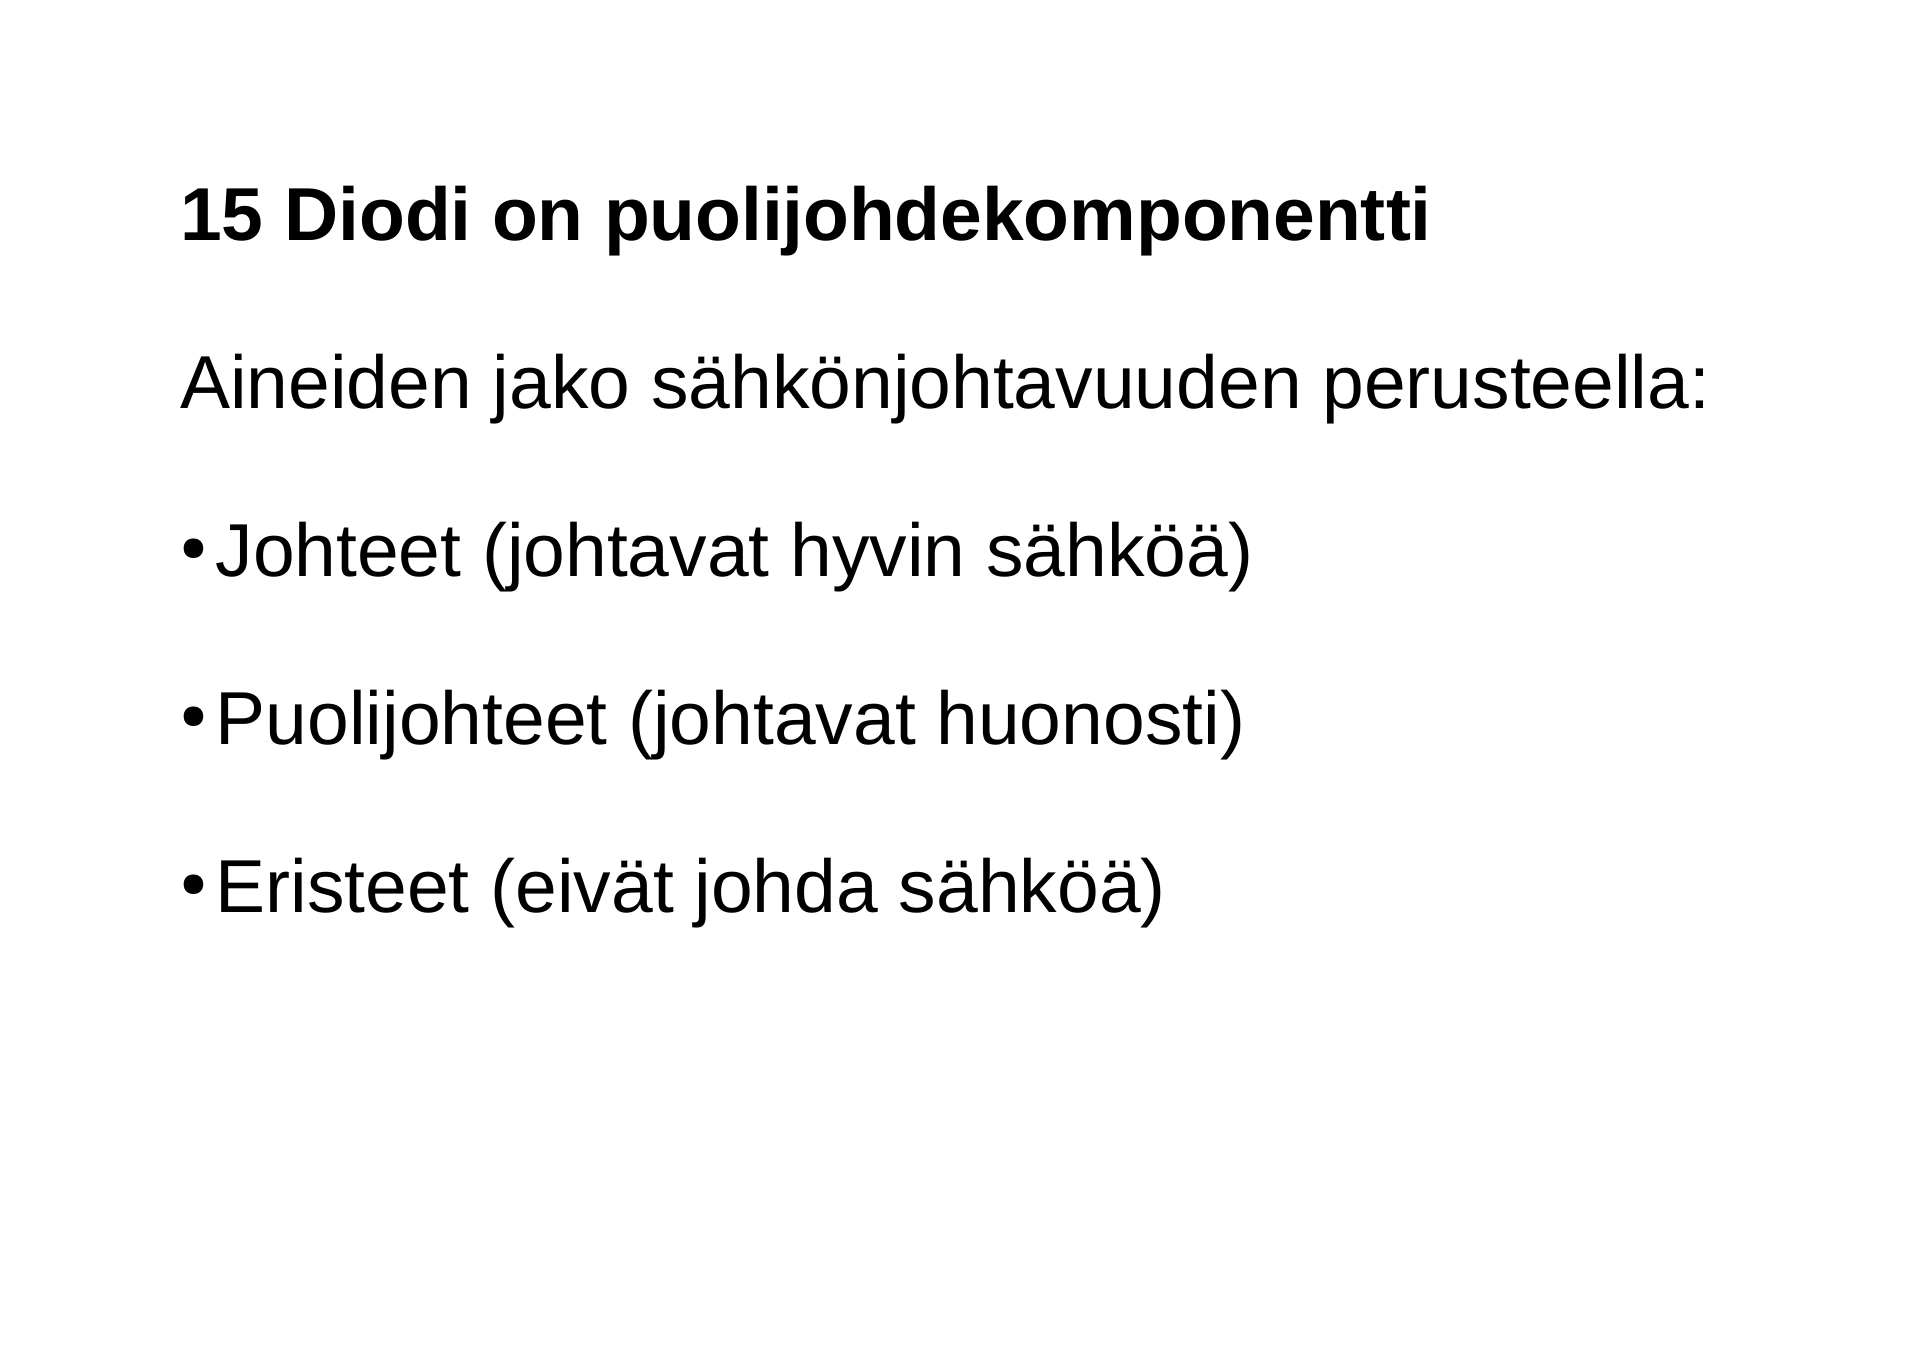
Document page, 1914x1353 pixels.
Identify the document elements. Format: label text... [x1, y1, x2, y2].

text_box 15 Diodi on puolijohdekomponentti Aineiden jako sähkönjohtavuuden perusteella: Johteet (johtavat hyvin sähköä) Puolijohteet (johtavat huonosti) Eristeet (eivät johda sähköä) [165, 165, 1739, 936]
